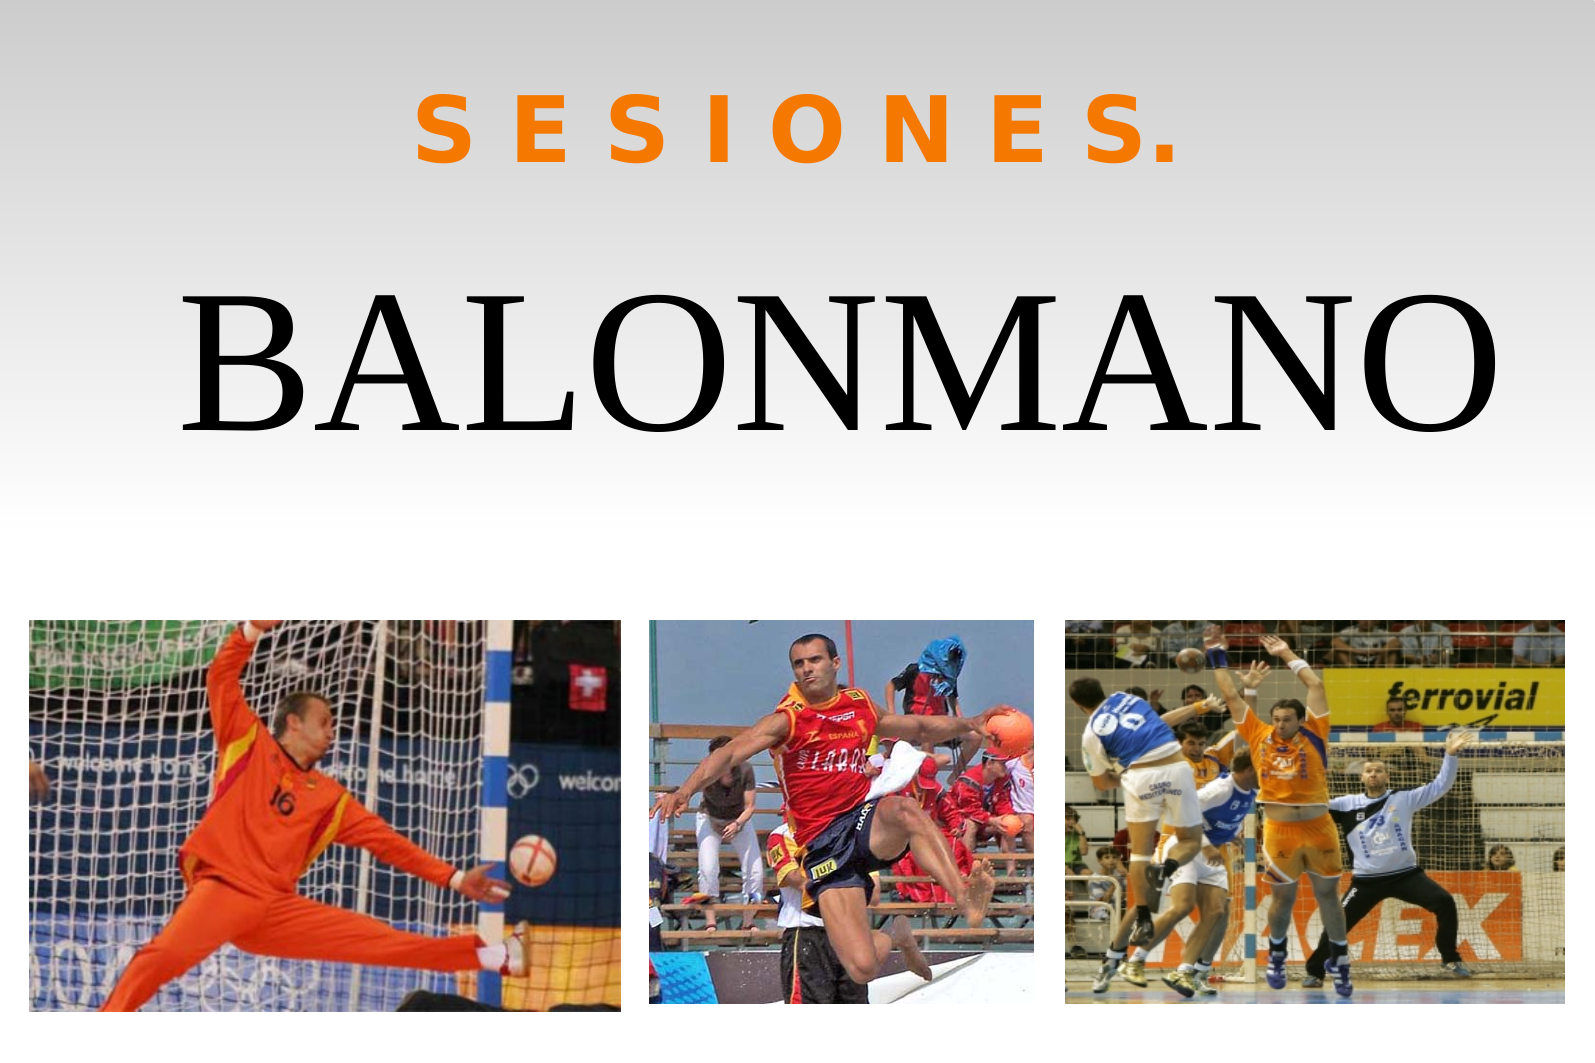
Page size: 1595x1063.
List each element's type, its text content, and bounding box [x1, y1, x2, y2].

picture [649, 620, 1034, 1004]
title S E S I O N E S. [79, 49, 1515, 213]
picture [29, 620, 621, 1012]
list BALONMANO [79, 248, 1515, 496]
chart [59, 679, 1495, 1014]
picture [1065, 620, 1565, 1004]
